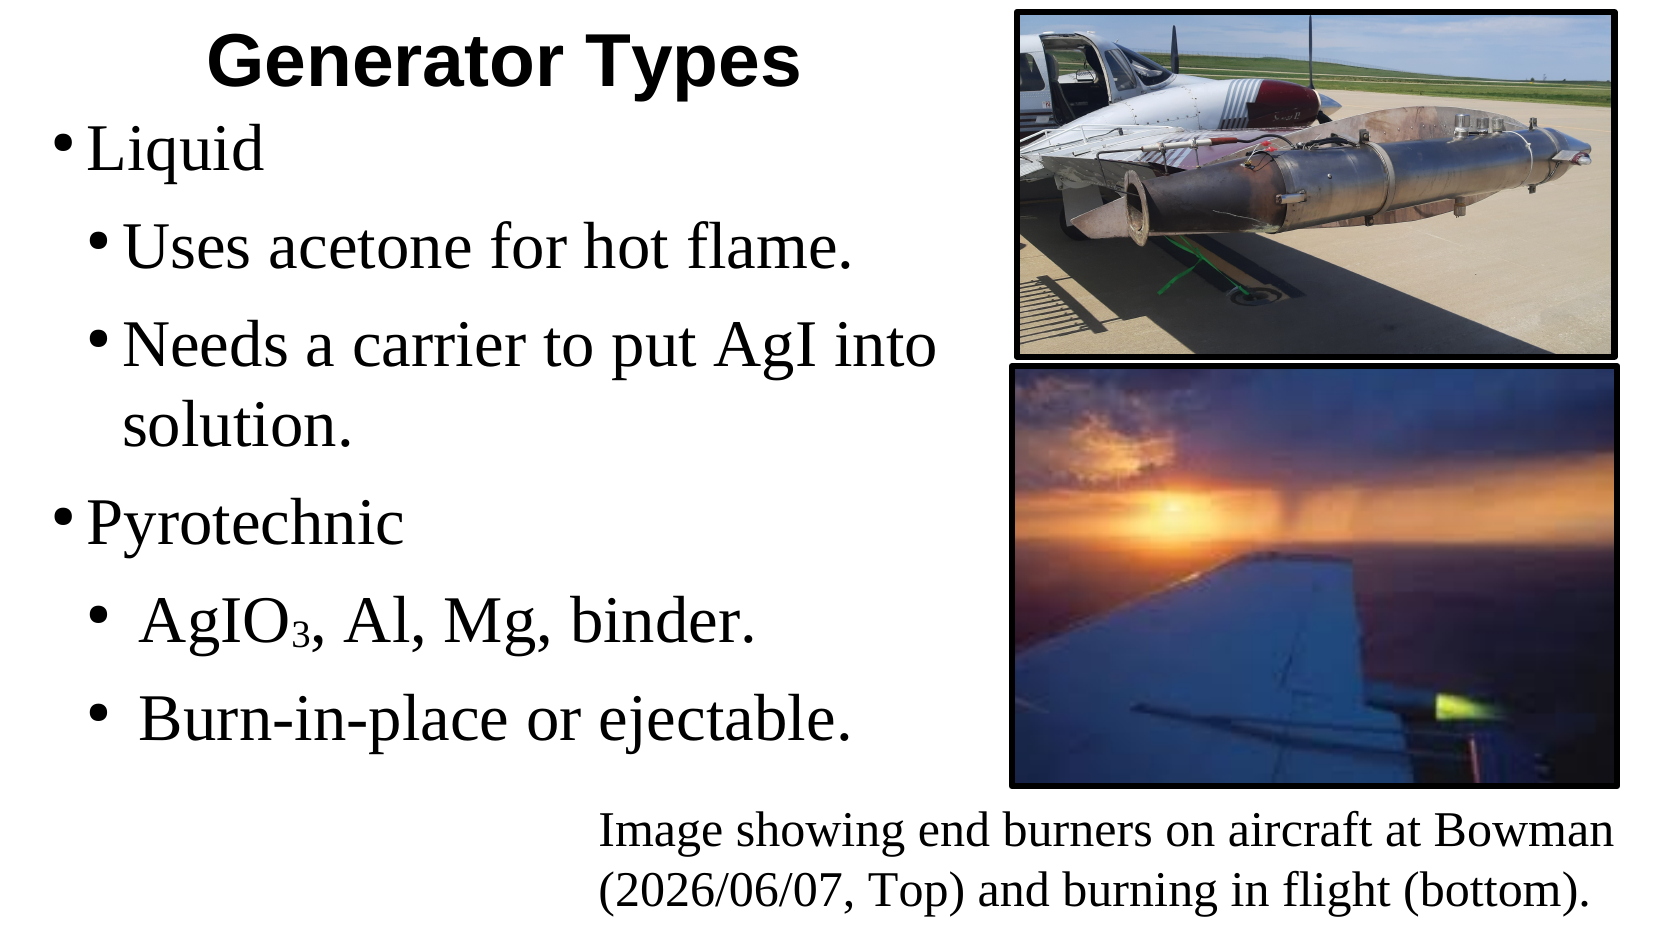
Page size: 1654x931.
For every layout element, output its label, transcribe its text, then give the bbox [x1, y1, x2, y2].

text_box Image showing end burners on aircraft at Bowman (2026/06/07, Top) and burning in flight (bottom). [570, 795, 1644, 931]
picture [1019, 15, 1612, 354]
picture [1014, 369, 1615, 784]
text_box Liquid Uses acetone for hot flame. Needs a carrier to put AgI into solution. Pyrotechnic AgIO3, Al, Mg, binder. Burn-in-place or ejectable. [15, 96, 976, 762]
title Generator Types [0, 5, 1013, 107]
